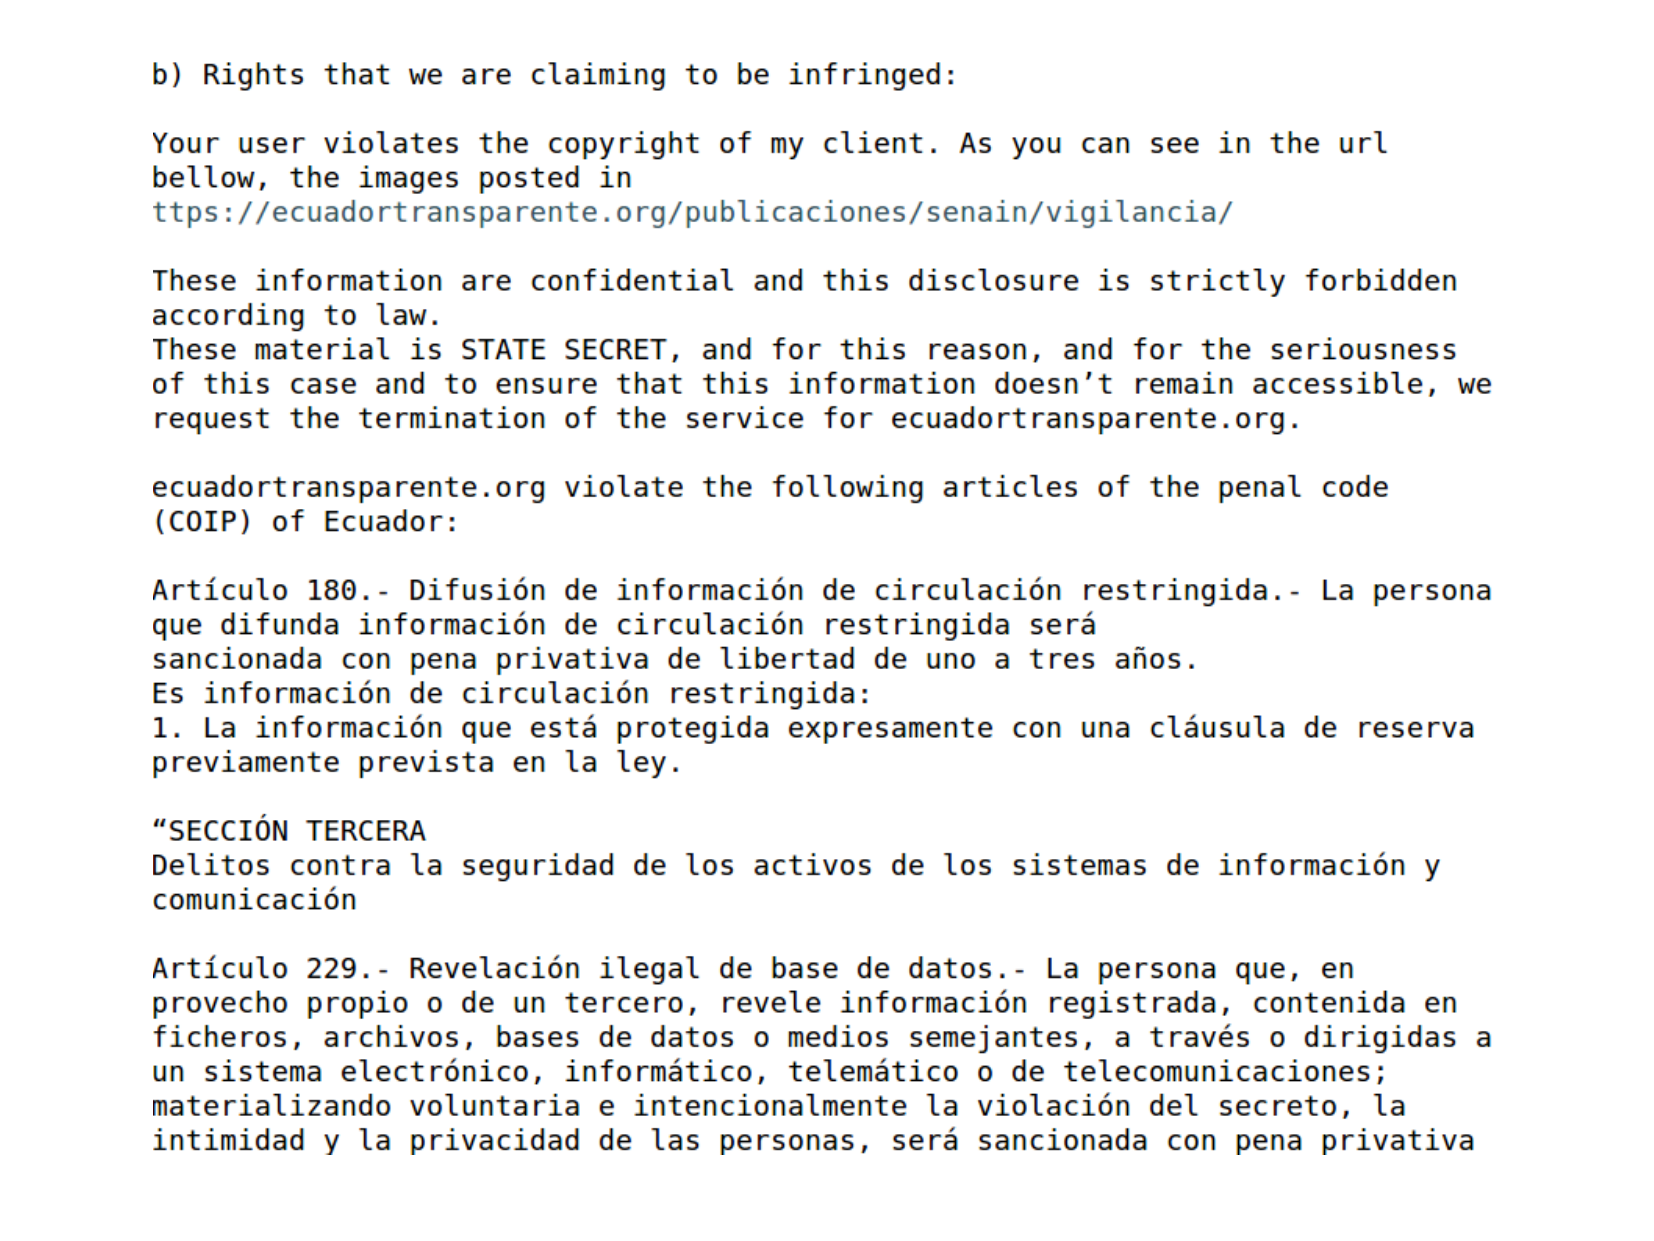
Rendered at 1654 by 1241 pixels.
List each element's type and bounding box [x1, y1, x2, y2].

picture [153, 47, 1521, 1156]
